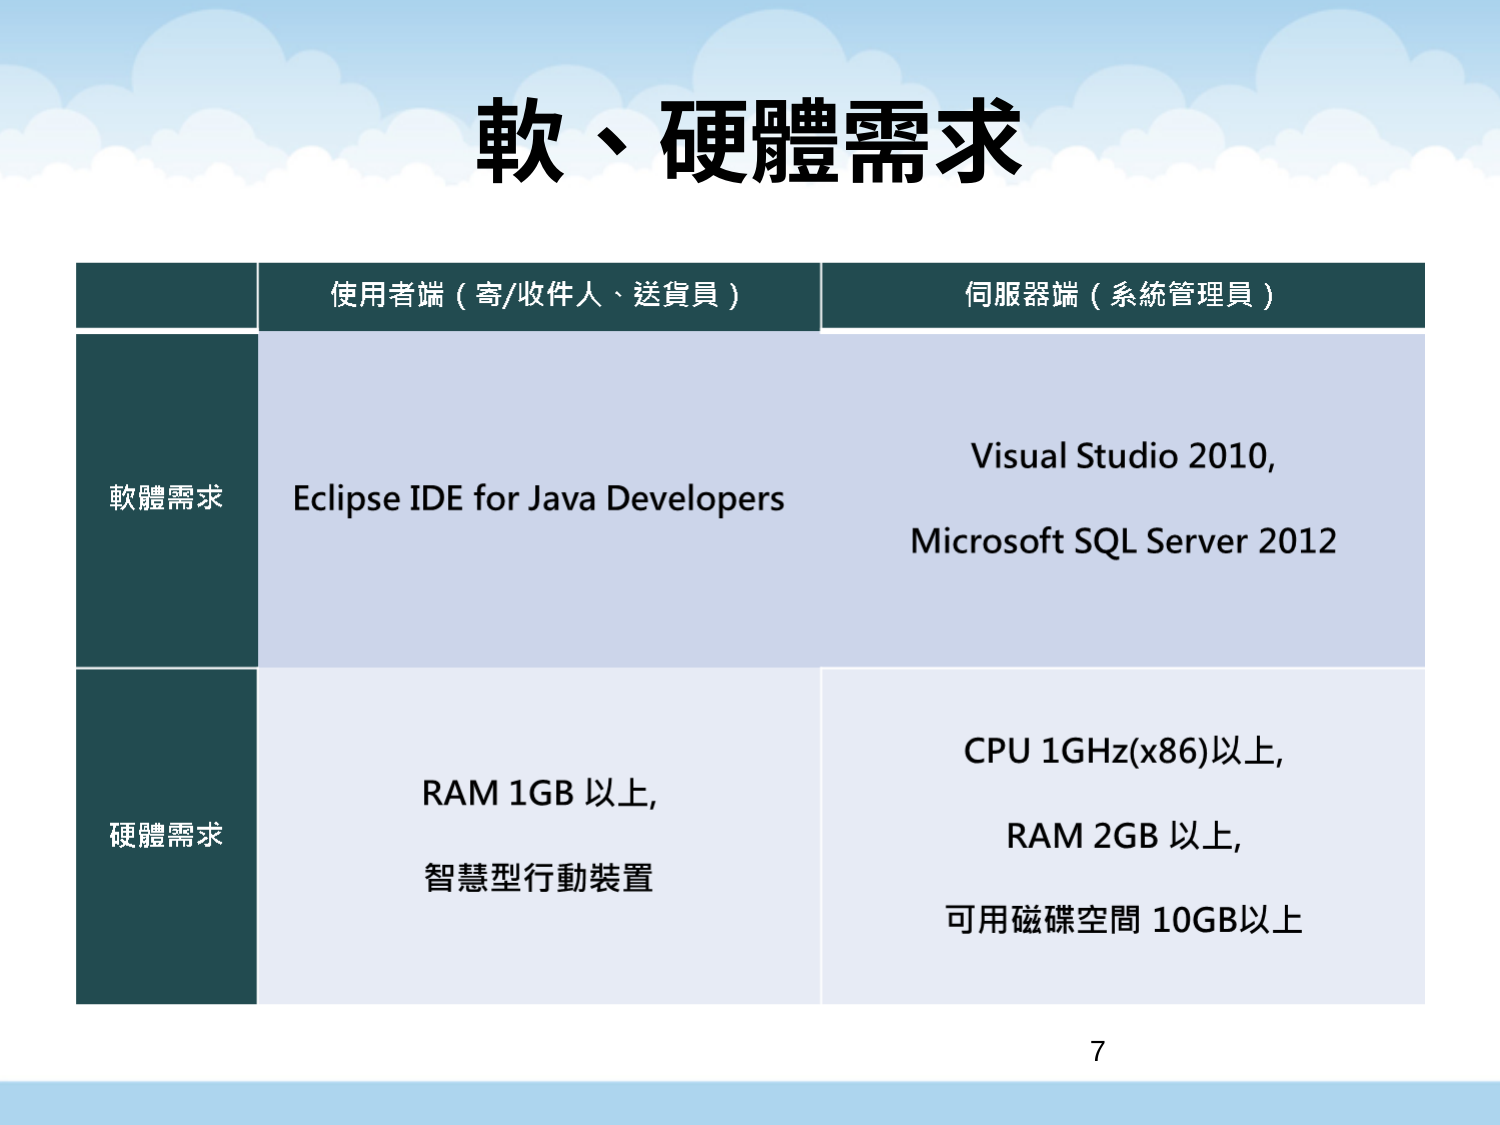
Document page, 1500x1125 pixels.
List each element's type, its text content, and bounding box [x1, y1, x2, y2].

title 軟、硬體需求 [75, 45, 1426, 233]
text_box [1074, 1024, 1426, 1103]
picture [0, 0, 1500, 1125]
